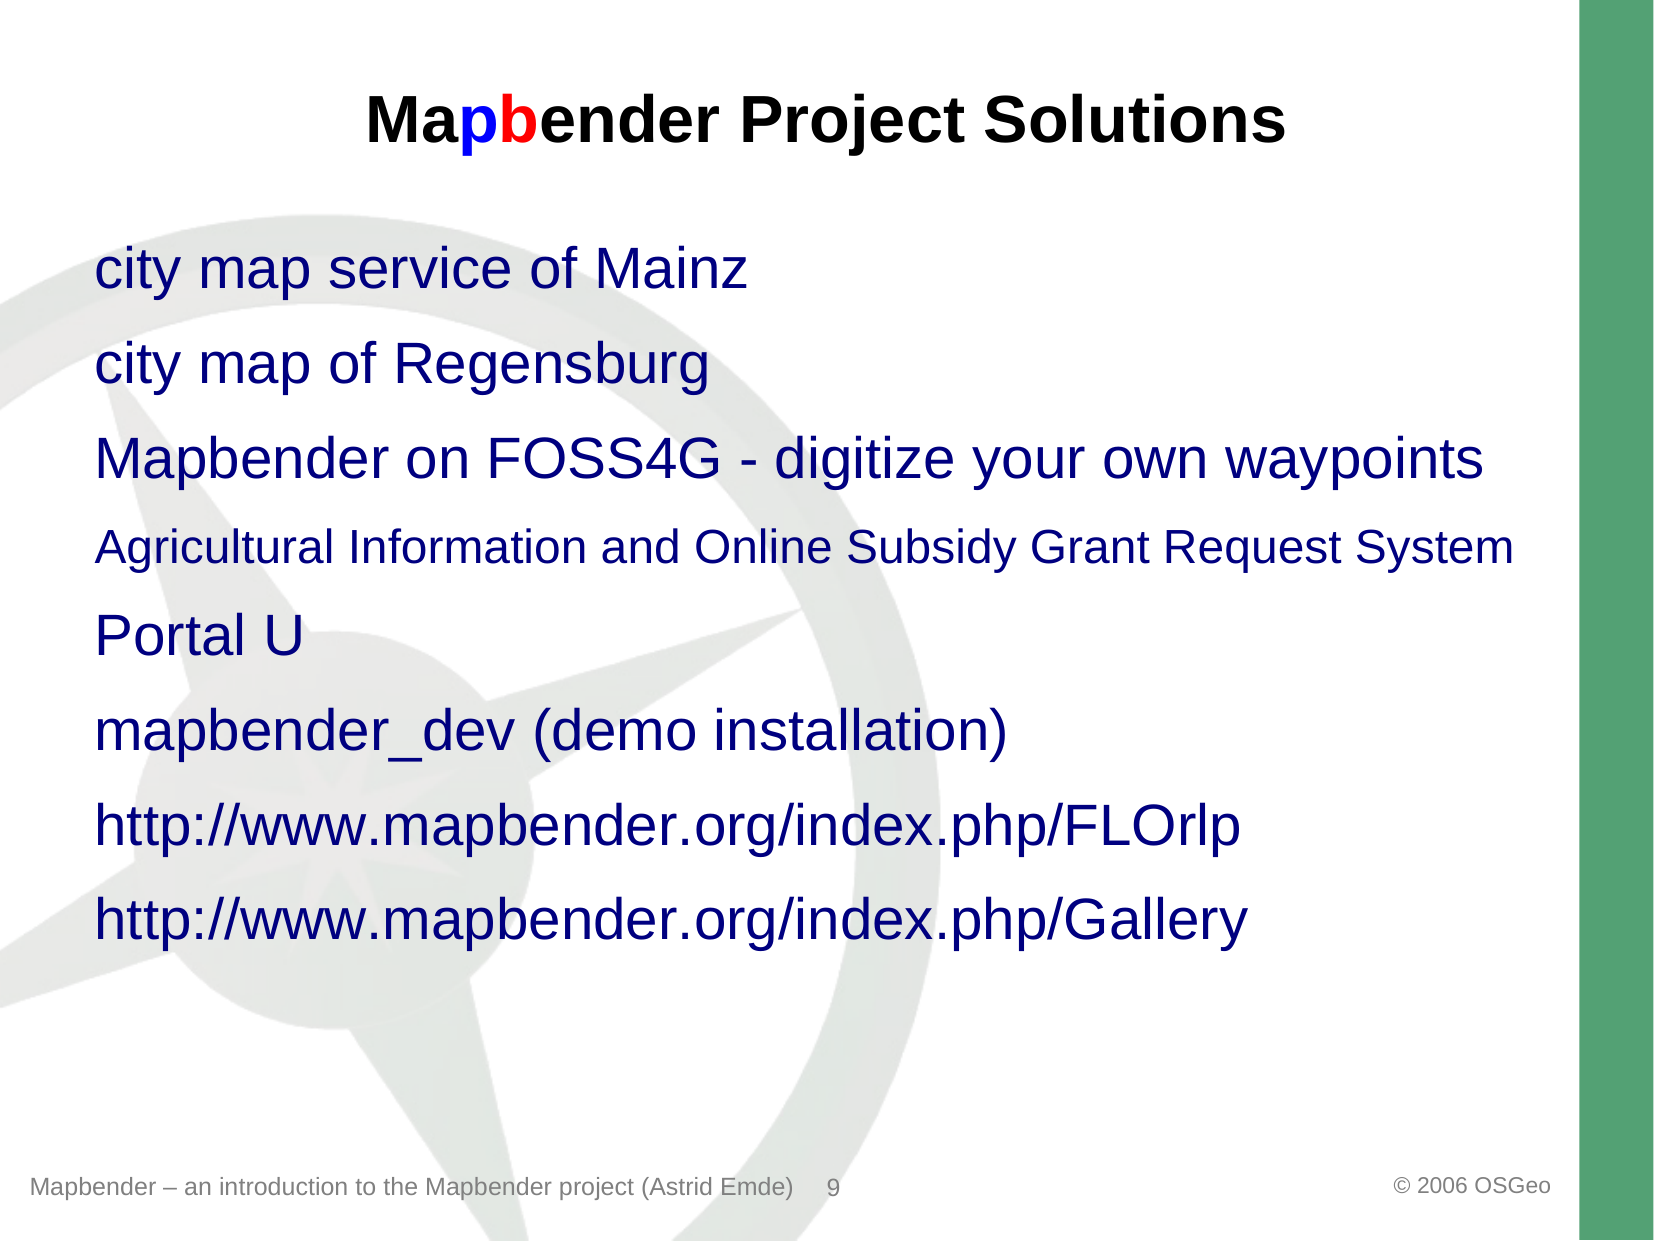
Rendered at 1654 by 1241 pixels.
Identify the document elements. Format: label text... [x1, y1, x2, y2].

title Mapbender Project Solutions [82, 31, 1571, 207]
list city map service of Mainz city map of Regensburg Mapbender on FOSS4G - digitize your own waypoints Agricultural Information and Online Subsidy Grant Request System Portal U mapbender_dev (demo installation) http://www.mapbender.org/index.php/FLOrlp http://www.mapbender.org/index.php/Gallery [76, 236, 1565, 1055]
picture [0, 192, 1020, 1241]
